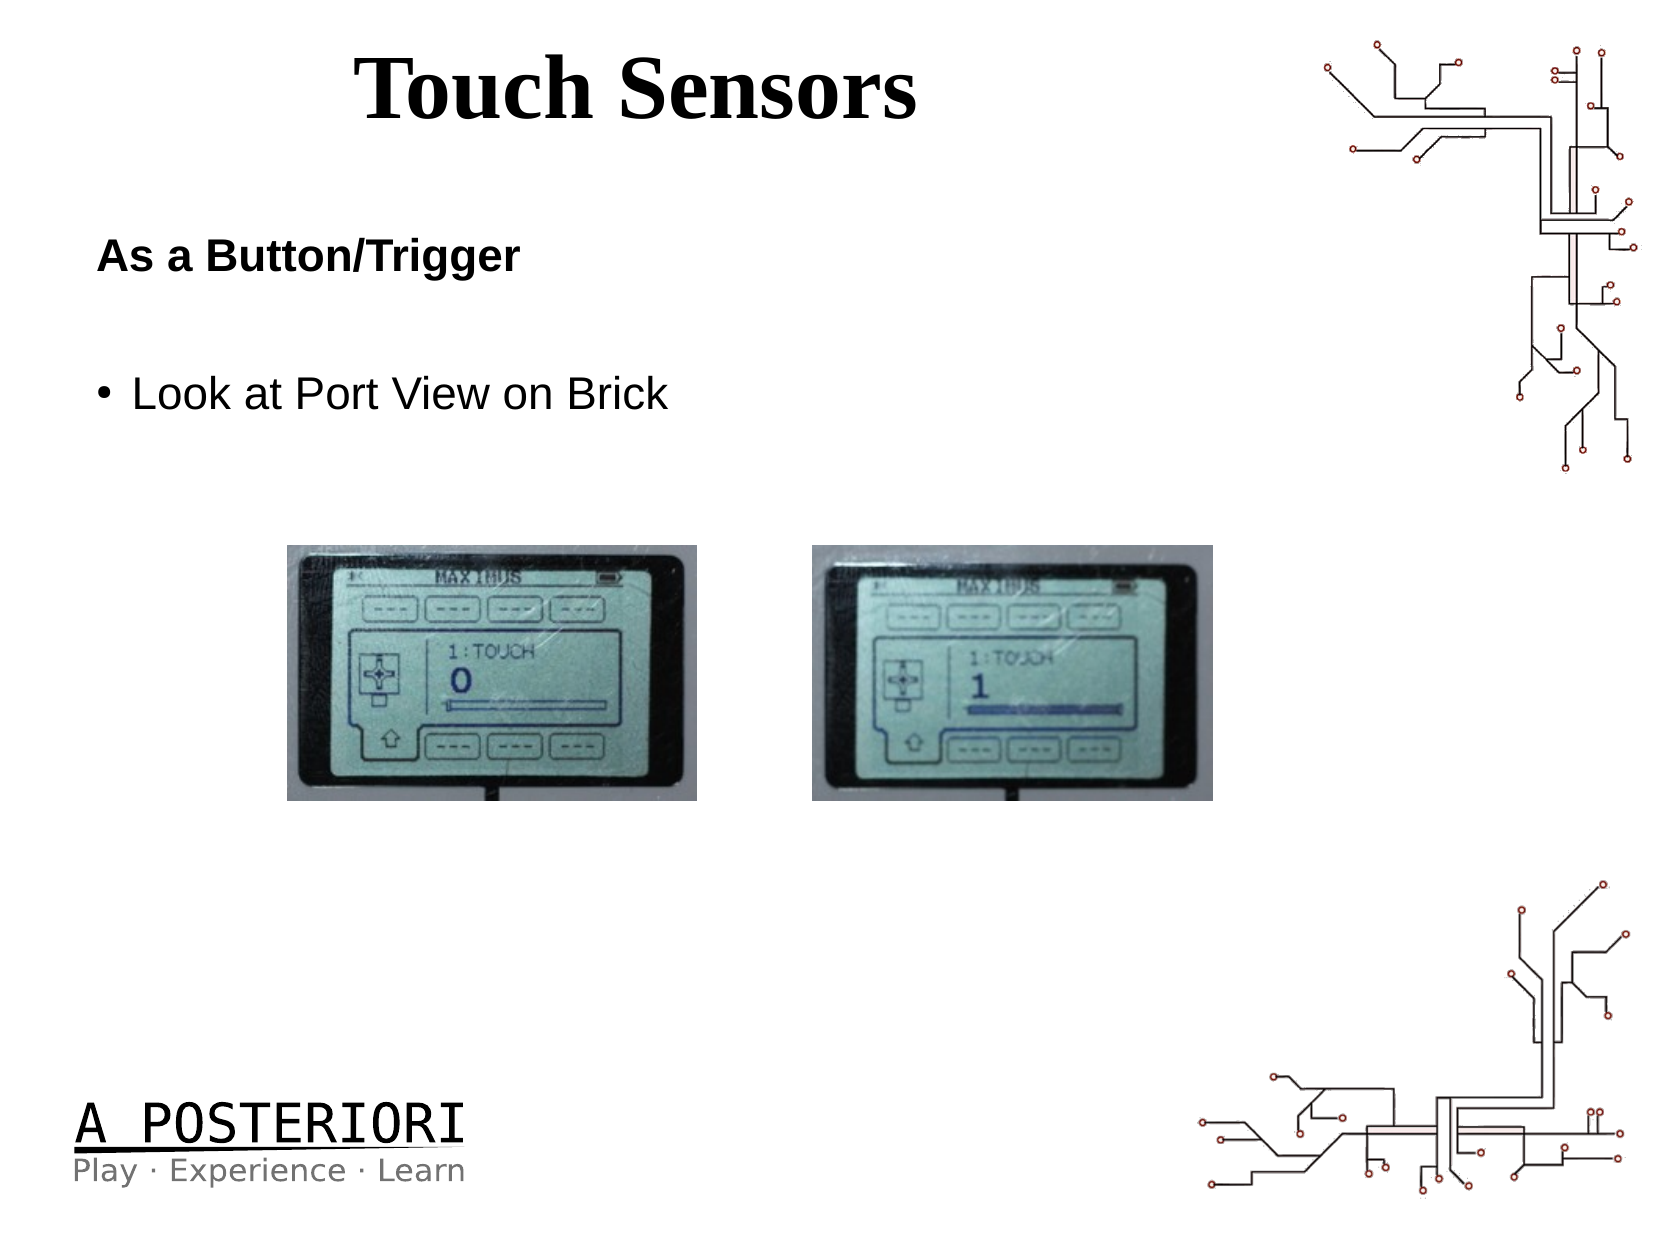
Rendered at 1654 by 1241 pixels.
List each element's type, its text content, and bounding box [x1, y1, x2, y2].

picture [1175, 862, 1636, 1201]
text_box As a Button/Trigger Look at Port View on Brick [81, 222, 1276, 512]
picture [812, 545, 1213, 801]
picture [73, 1101, 466, 1189]
picture [287, 545, 697, 801]
title Touch Sensors [11, 0, 1261, 190]
picture [1305, 35, 1643, 496]
